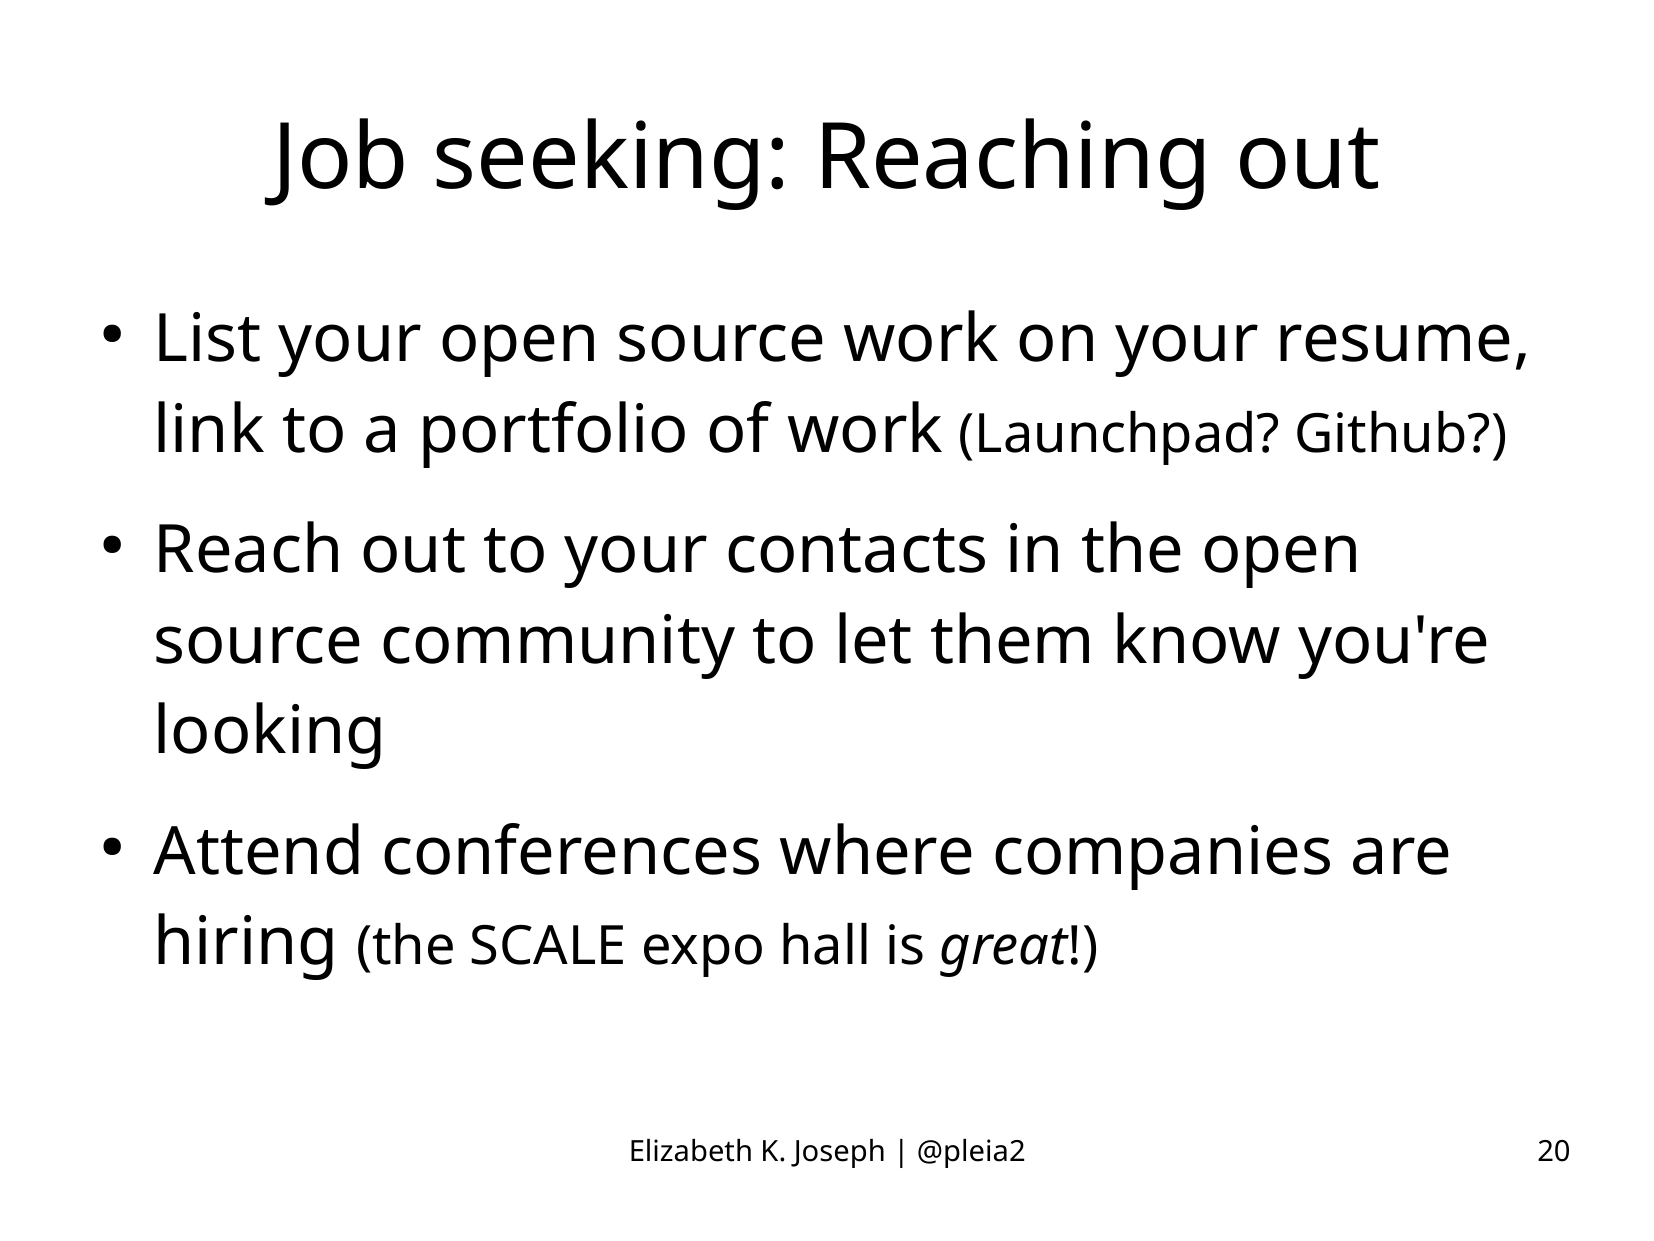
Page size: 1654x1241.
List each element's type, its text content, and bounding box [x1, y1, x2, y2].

list List your open source work on your resume, link to a portfolio of work (Launchpad? Github?) Reach out to your contacts in the open source community to let them know you're looking Attend conferences where companies are hiring (the SCALE expo hall is great!) [82, 290, 1571, 1010]
title Job seeking: Reaching out [82, 49, 1571, 257]
